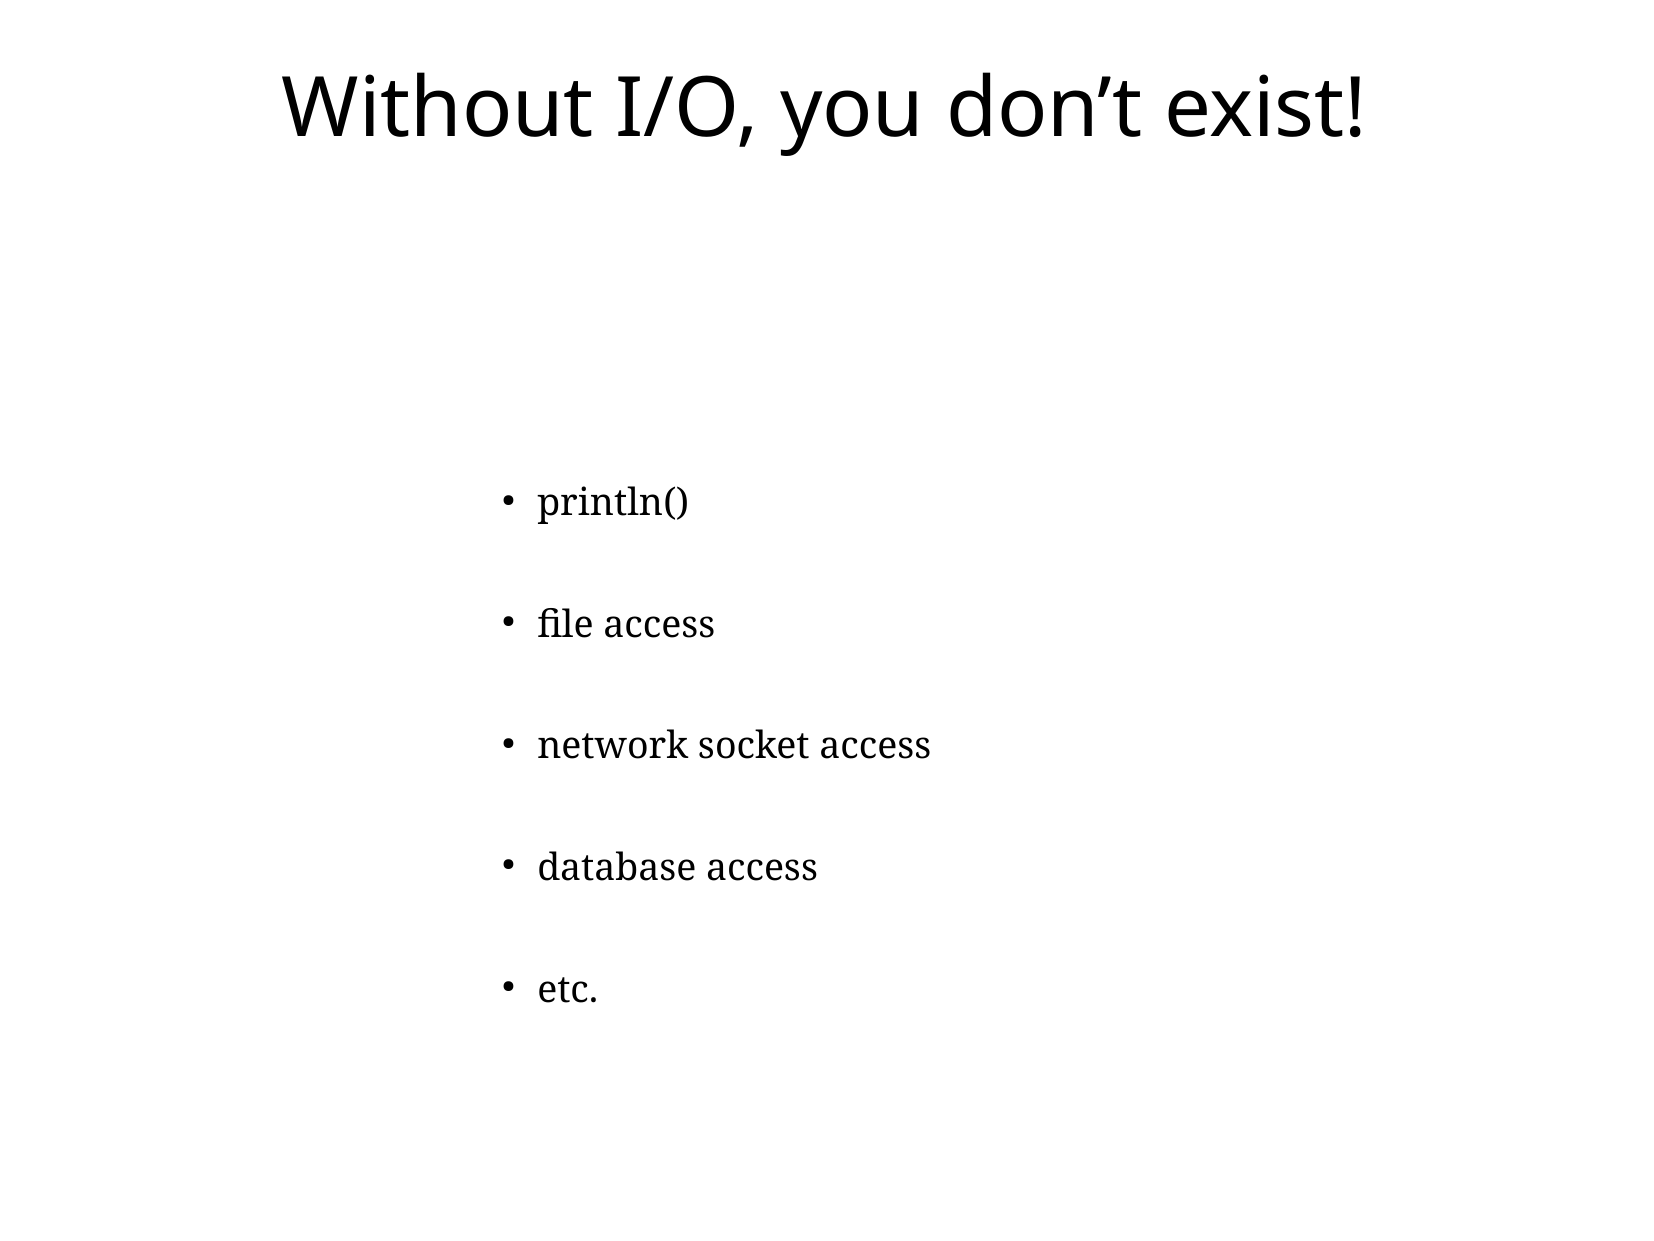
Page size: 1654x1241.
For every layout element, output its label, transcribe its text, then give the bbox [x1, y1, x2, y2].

text_box Without I/O, you don’t exist! [30, 39, 1621, 211]
text_box println() file access network socket access database access etc. [487, 443, 1213, 1021]
